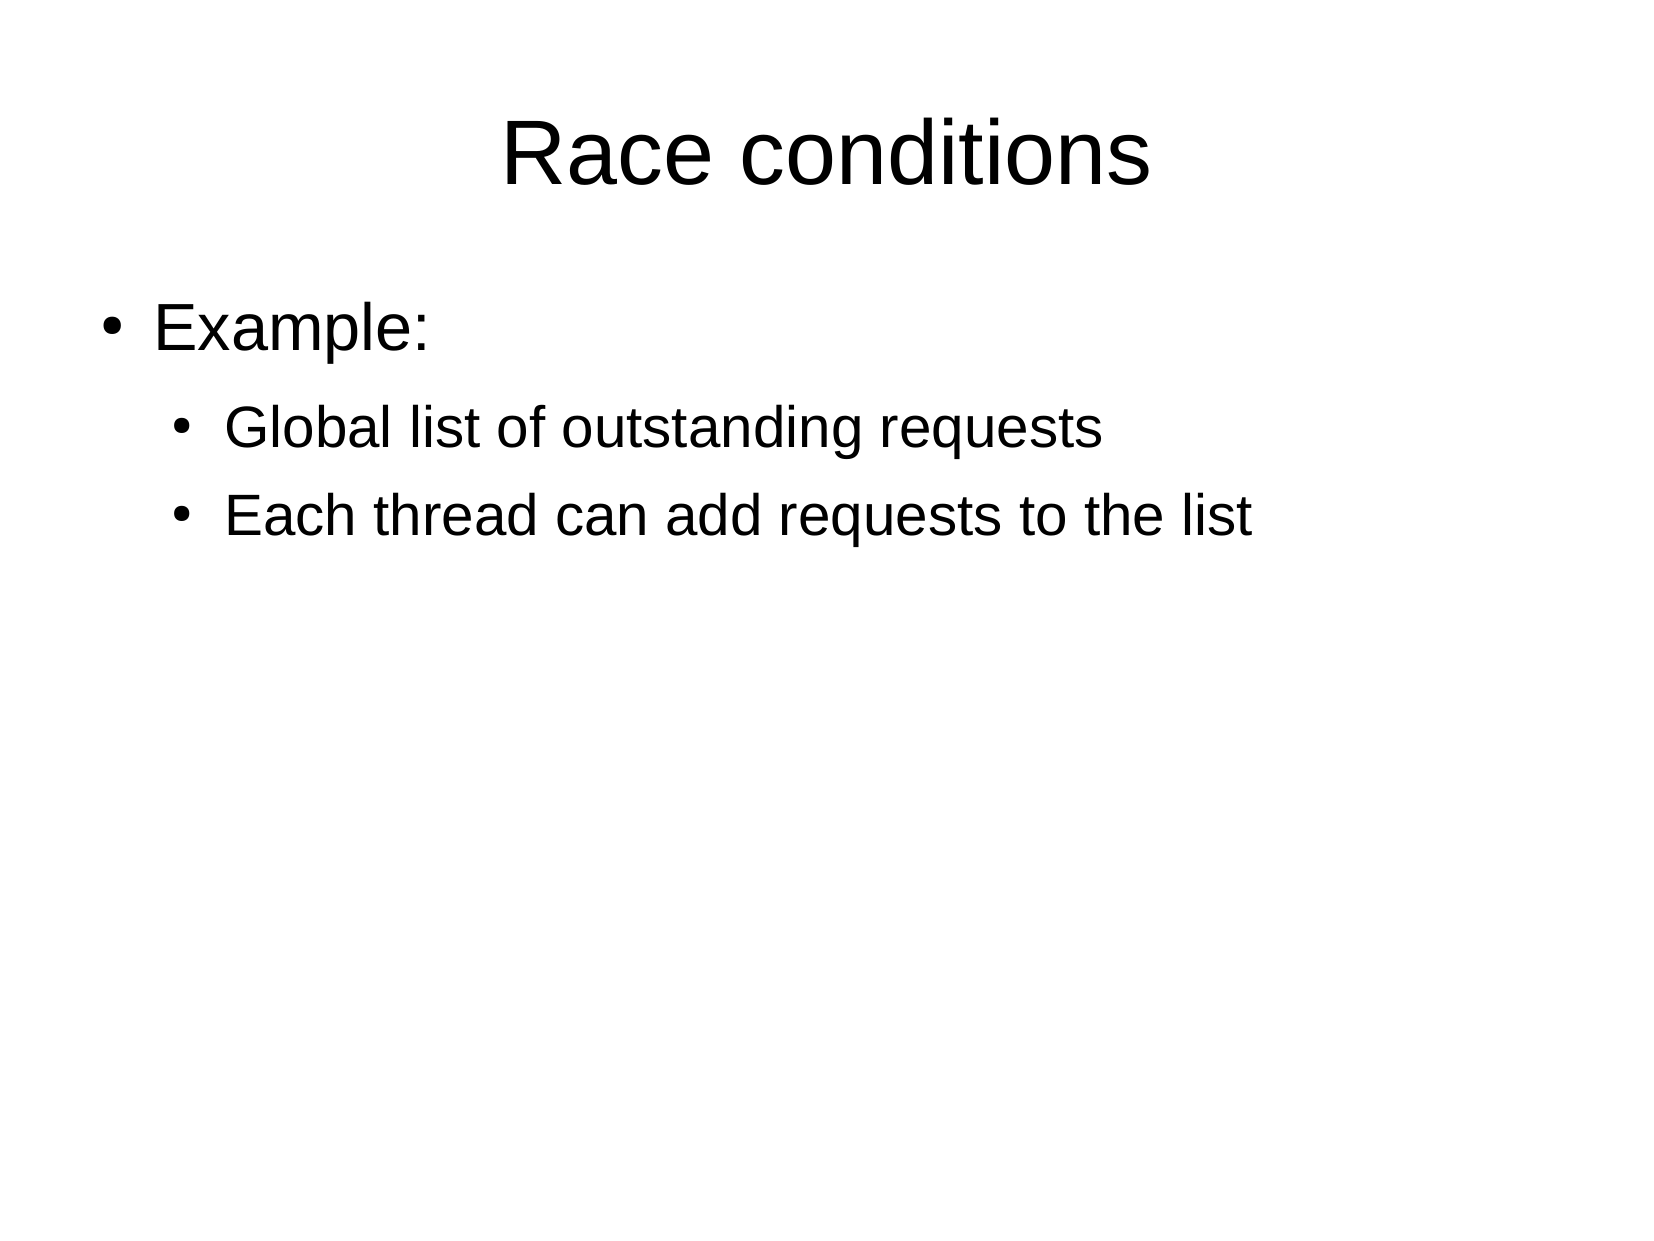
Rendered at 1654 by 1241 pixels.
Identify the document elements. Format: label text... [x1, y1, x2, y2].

title Race conditions [82, 49, 1571, 257]
list Example: Global list of outstanding requests Each thread can add requests to the list [82, 290, 1571, 1010]
